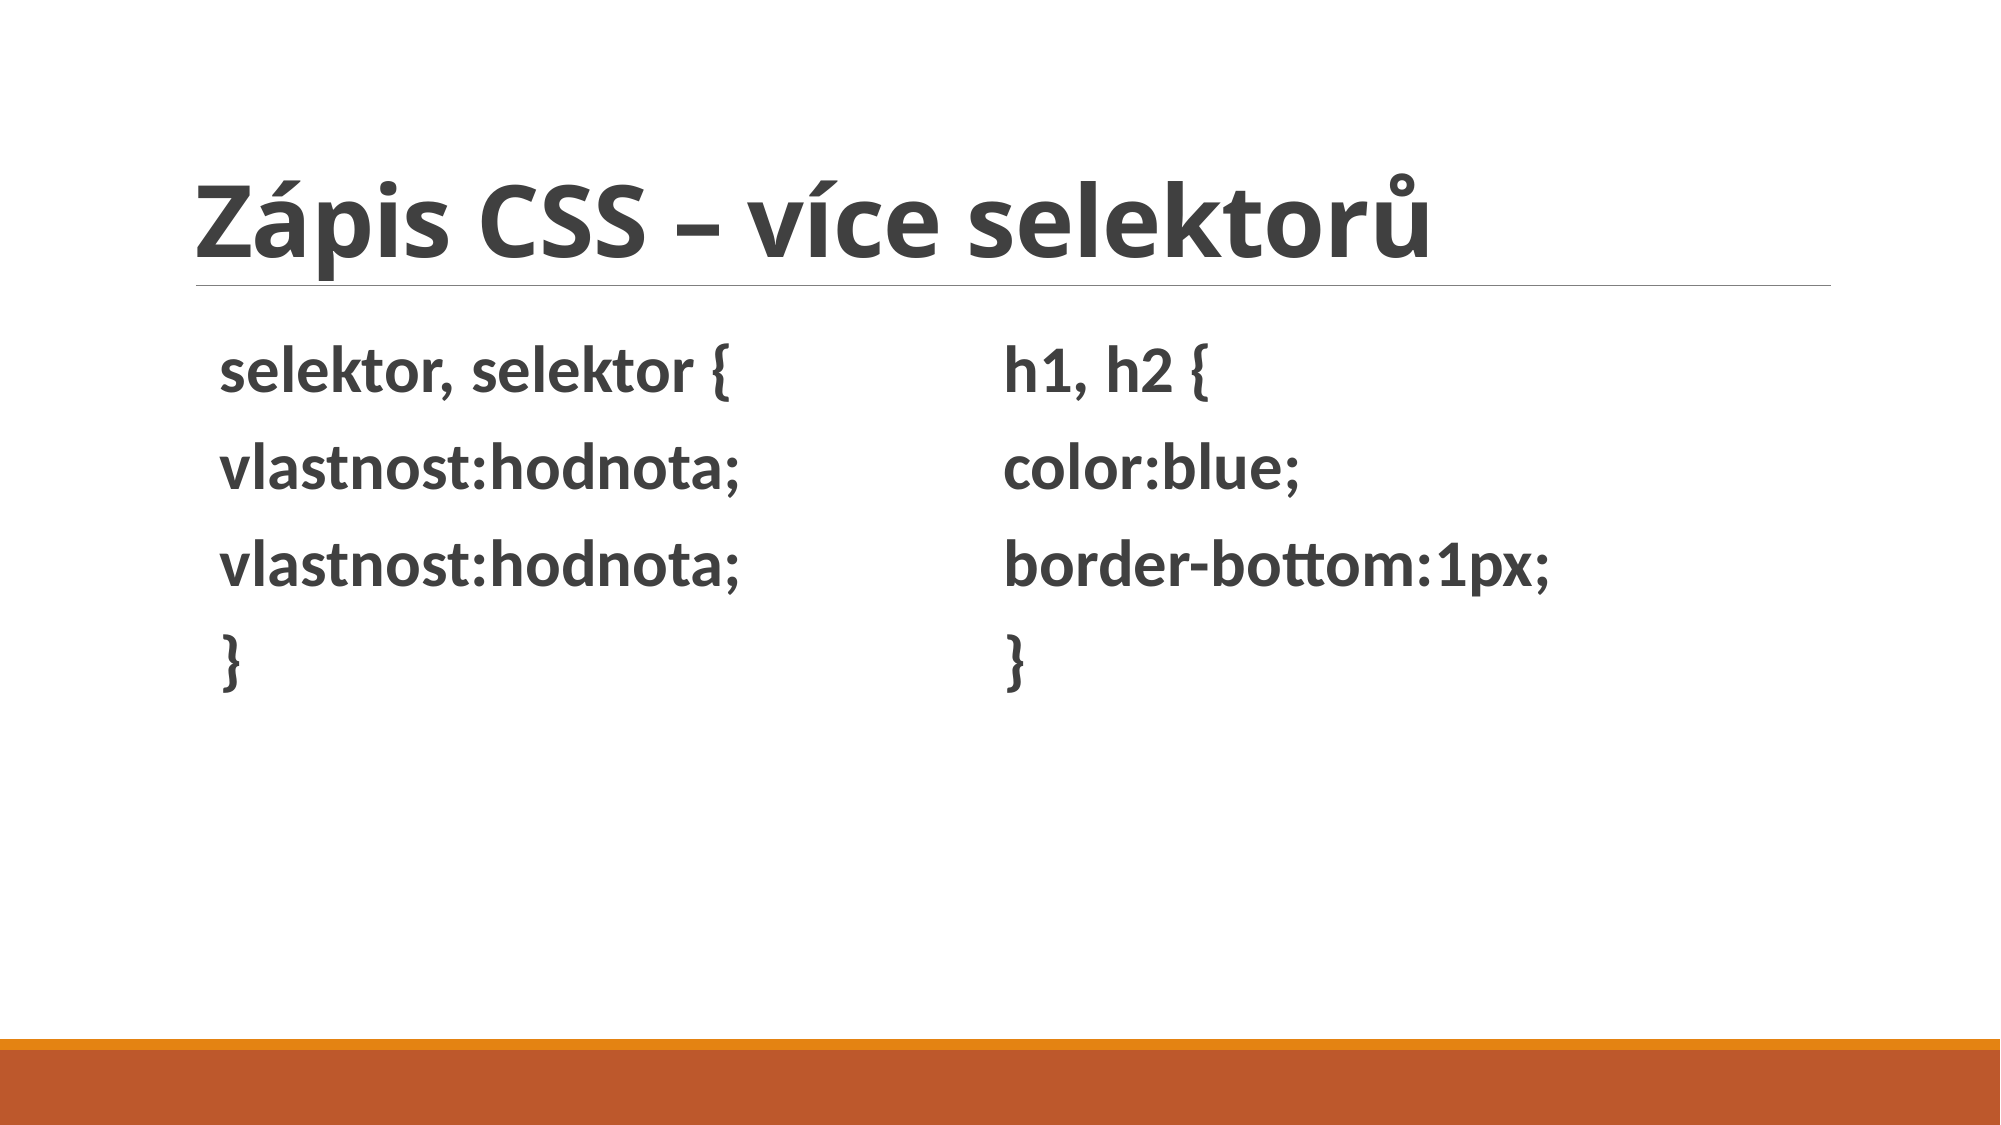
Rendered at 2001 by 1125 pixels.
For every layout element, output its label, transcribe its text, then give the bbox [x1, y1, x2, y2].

text_box selektor, selektor { vlastnost:hodnota; vlastnost:hodnota; } [204, 327, 793, 988]
title Zápis CSS – více selektorů [180, 47, 1831, 286]
list h1, h2 { color:blue; border-bottom:1px; } [988, 327, 1753, 988]
